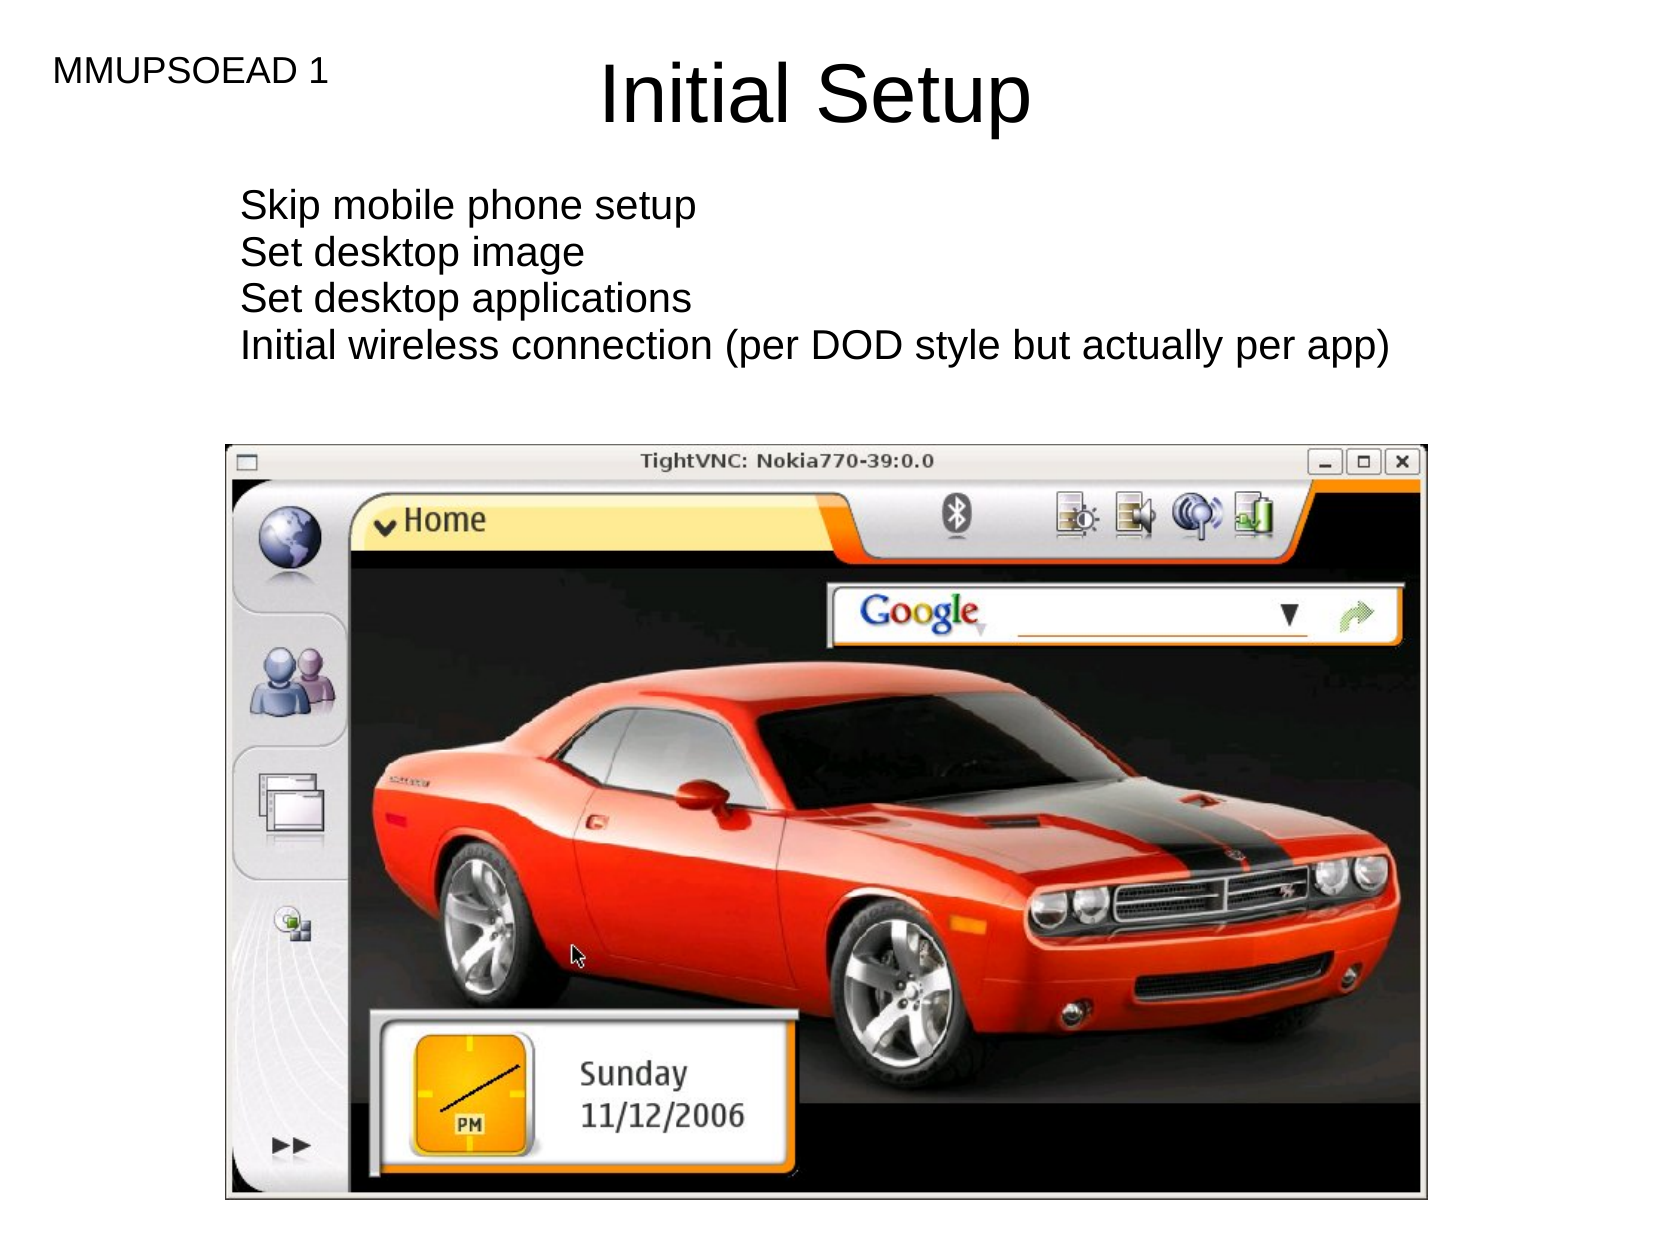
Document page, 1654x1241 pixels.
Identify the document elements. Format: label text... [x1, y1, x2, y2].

picture [225, 444, 1428, 1201]
text_box Initial Setup Skip mobile phone setup Set desktop image Set desktop applications Initial wireless connection (per DOD style but actually per app) [225, 39, 1422, 413]
text_box MMUPSOEAD 1 [37, 42, 345, 104]
